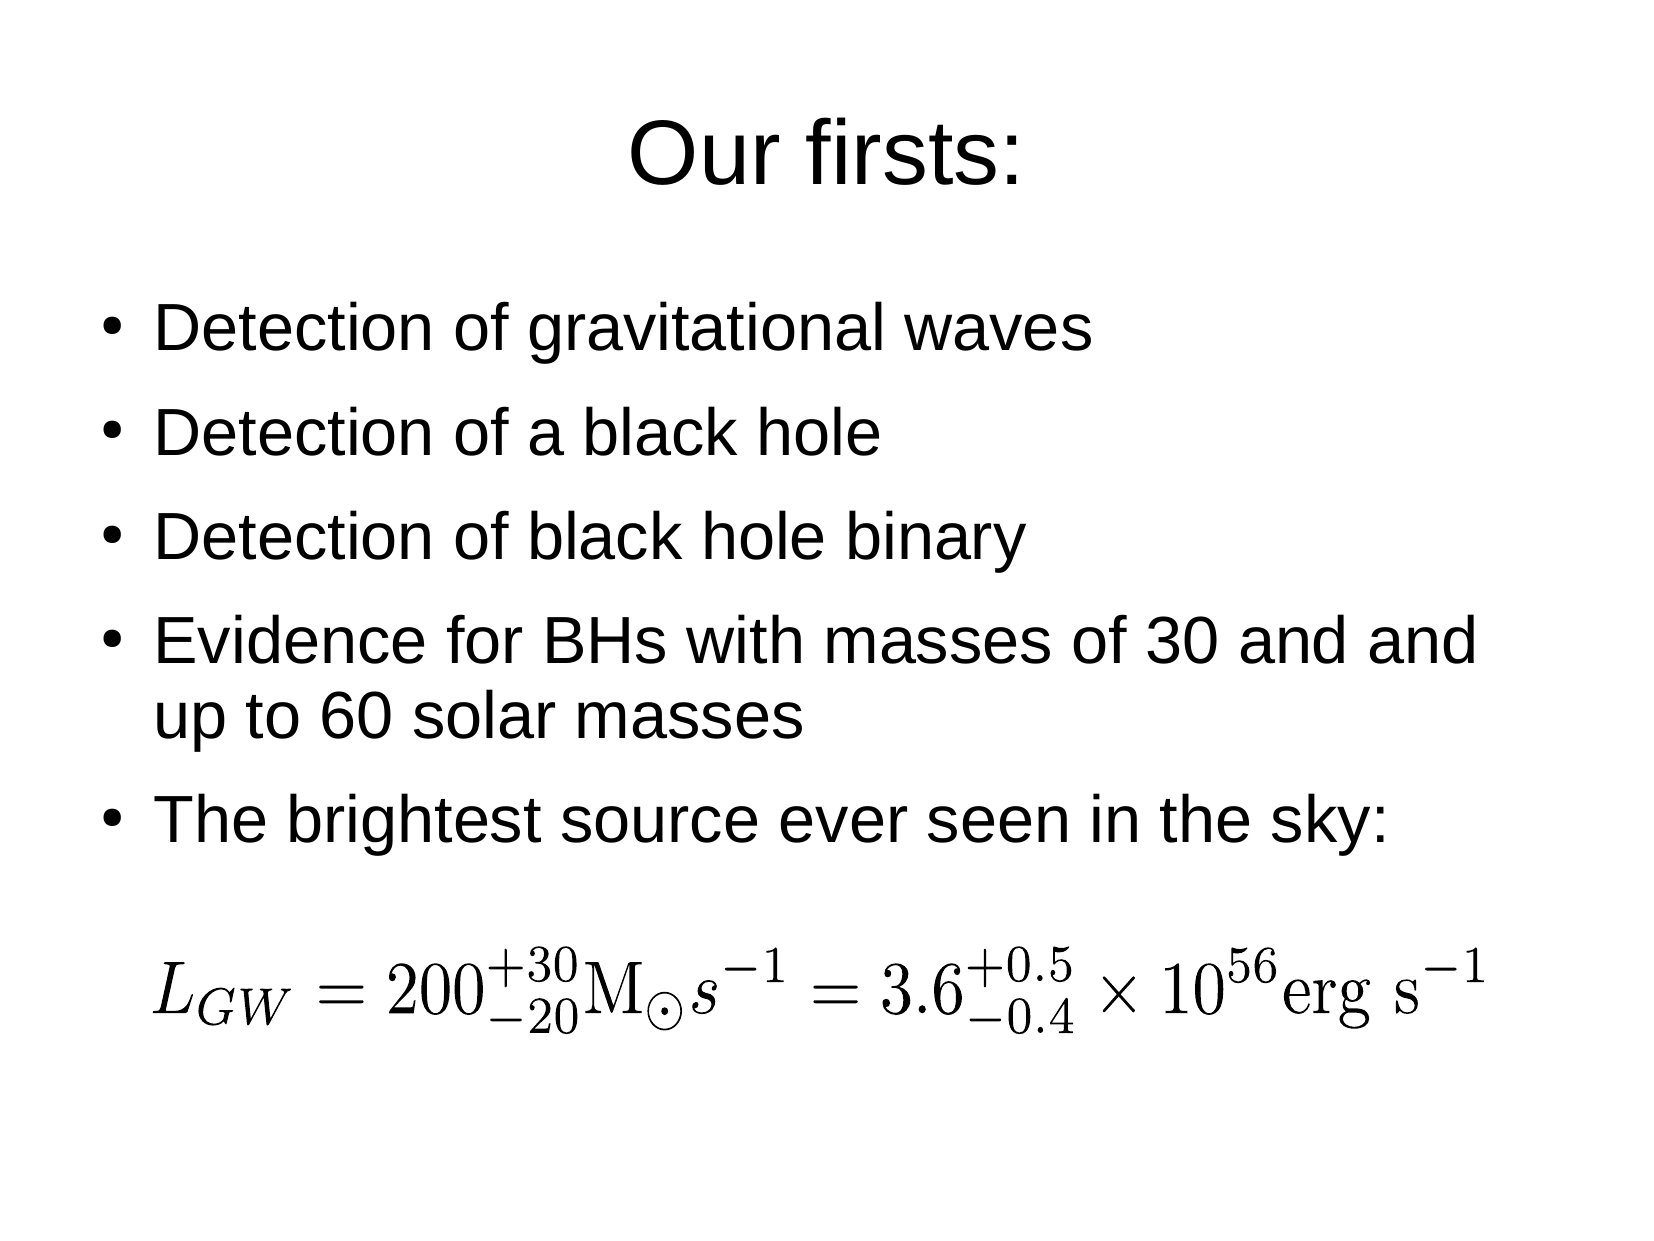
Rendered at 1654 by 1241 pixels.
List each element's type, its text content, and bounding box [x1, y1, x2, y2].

text_box [150, 946, 1489, 1040]
list Detection of gravitational waves Detection of a black hole Detection of black hole binary Evidence for BHs with masses of 30 and and up to 60 solar masses The brightest source ever seen in the sky: [82, 290, 1571, 1010]
title Our firsts: [82, 49, 1571, 257]
